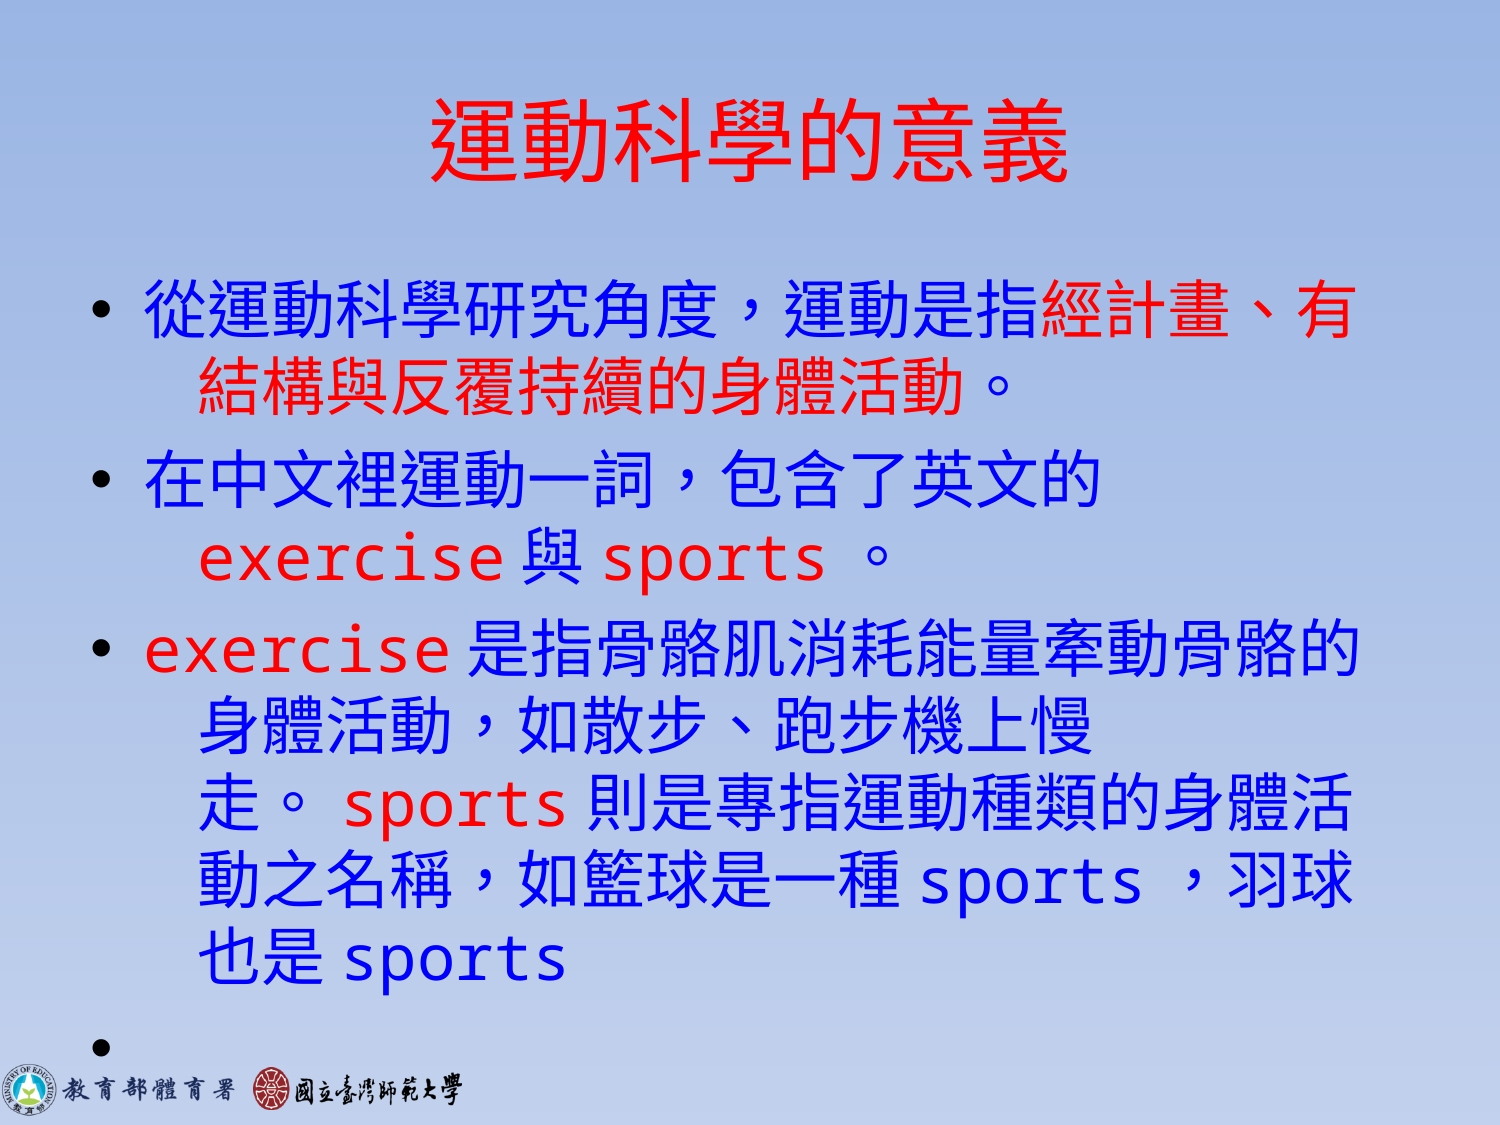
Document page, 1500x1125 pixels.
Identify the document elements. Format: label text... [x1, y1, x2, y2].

list 從運動科學研究角度，運動是指經計畫、有結構與反覆持續的身體活動。 在中文裡運動一詞，包含了英文的exercise與sports。 exercise是指骨骼肌消耗能量牽動骨骼的身體活動，如散步、跑步機上慢走。sports則是專指運動種類的身體活動之名稱，如籃球是一種sports，羽球也是sports [75, 262, 1426, 1005]
title 運動科學的意義 [75, 45, 1426, 233]
